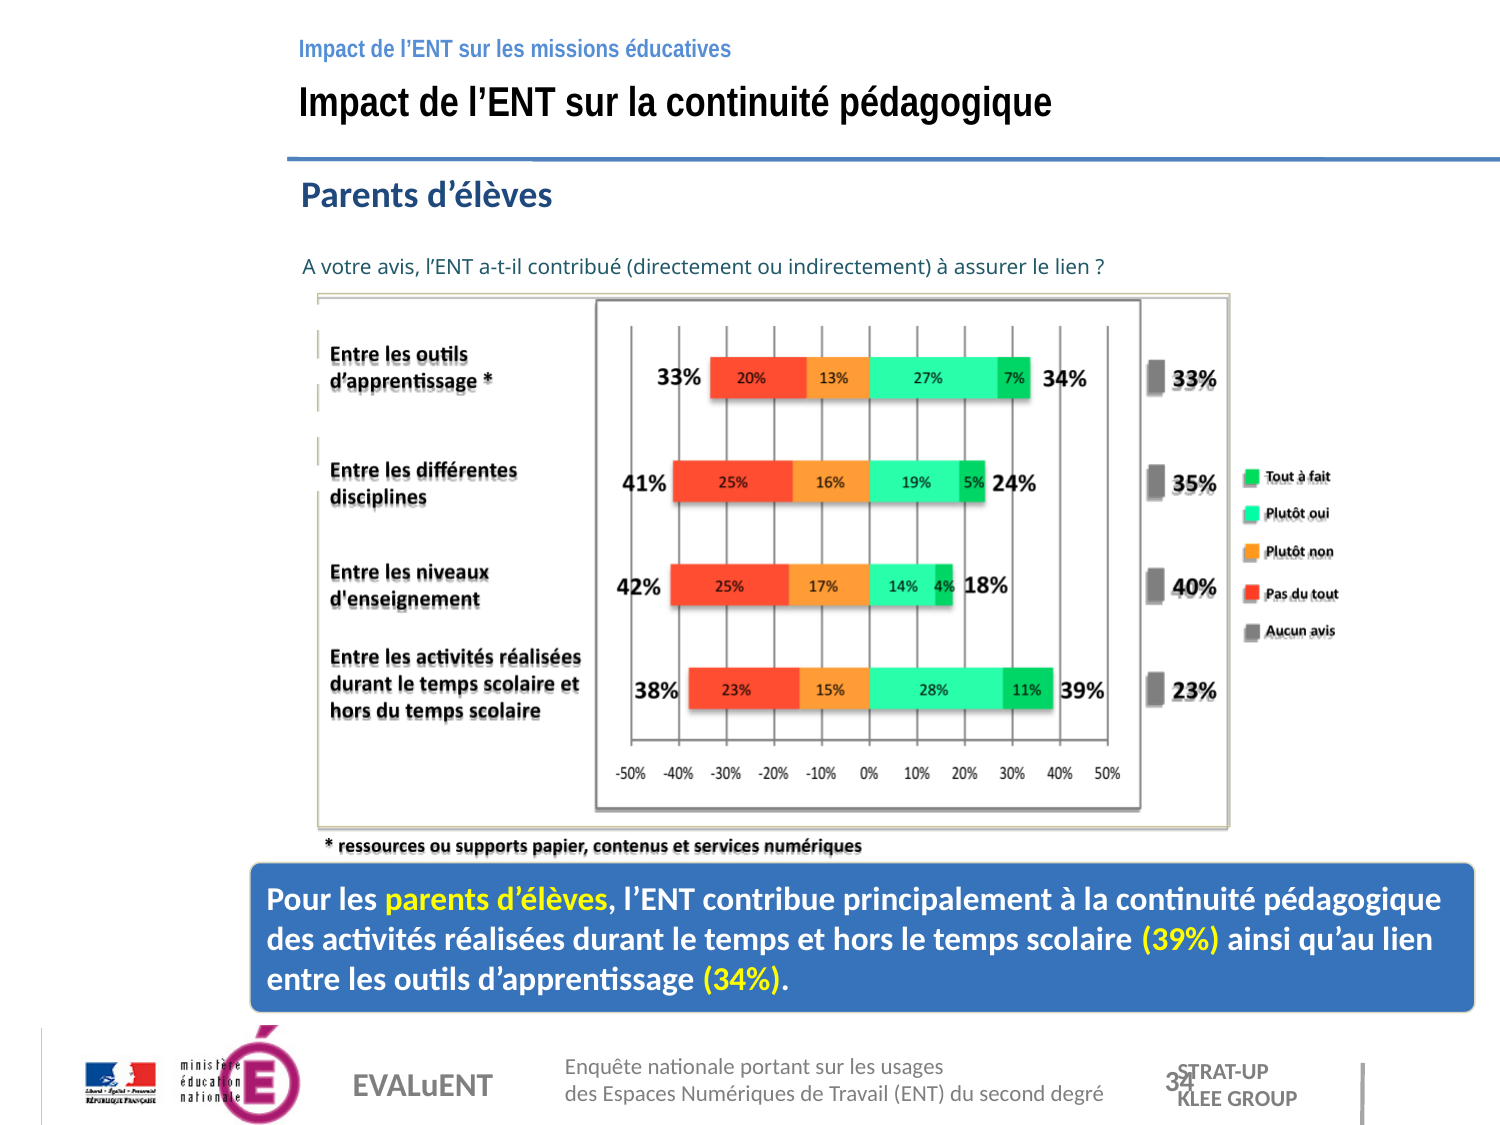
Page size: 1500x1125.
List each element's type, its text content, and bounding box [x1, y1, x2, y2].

text_box [1074, 1050, 1426, 1110]
picture [312, 292, 1436, 862]
text_box Parents d’élèves [286, 162, 571, 224]
text_box Pour les parents d’élèves, l’ENT contribue principalement à la continuité pédagogique des activités réalisées durant le temps et hors le temps scolaire (39%) ainsi qu’au lien entre les outils d’apprentissage (34%). [249, 862, 1475, 1013]
text_box Impact de l’ENT sur les missions éducatives Impact de l’ENT sur la continuité pédagogique [284, 25, 1455, 100]
text_box A votre avis, l’ENT a-t-il contribué (directement ou indirectement) à assurer le lien ? [287, 245, 1375, 287]
